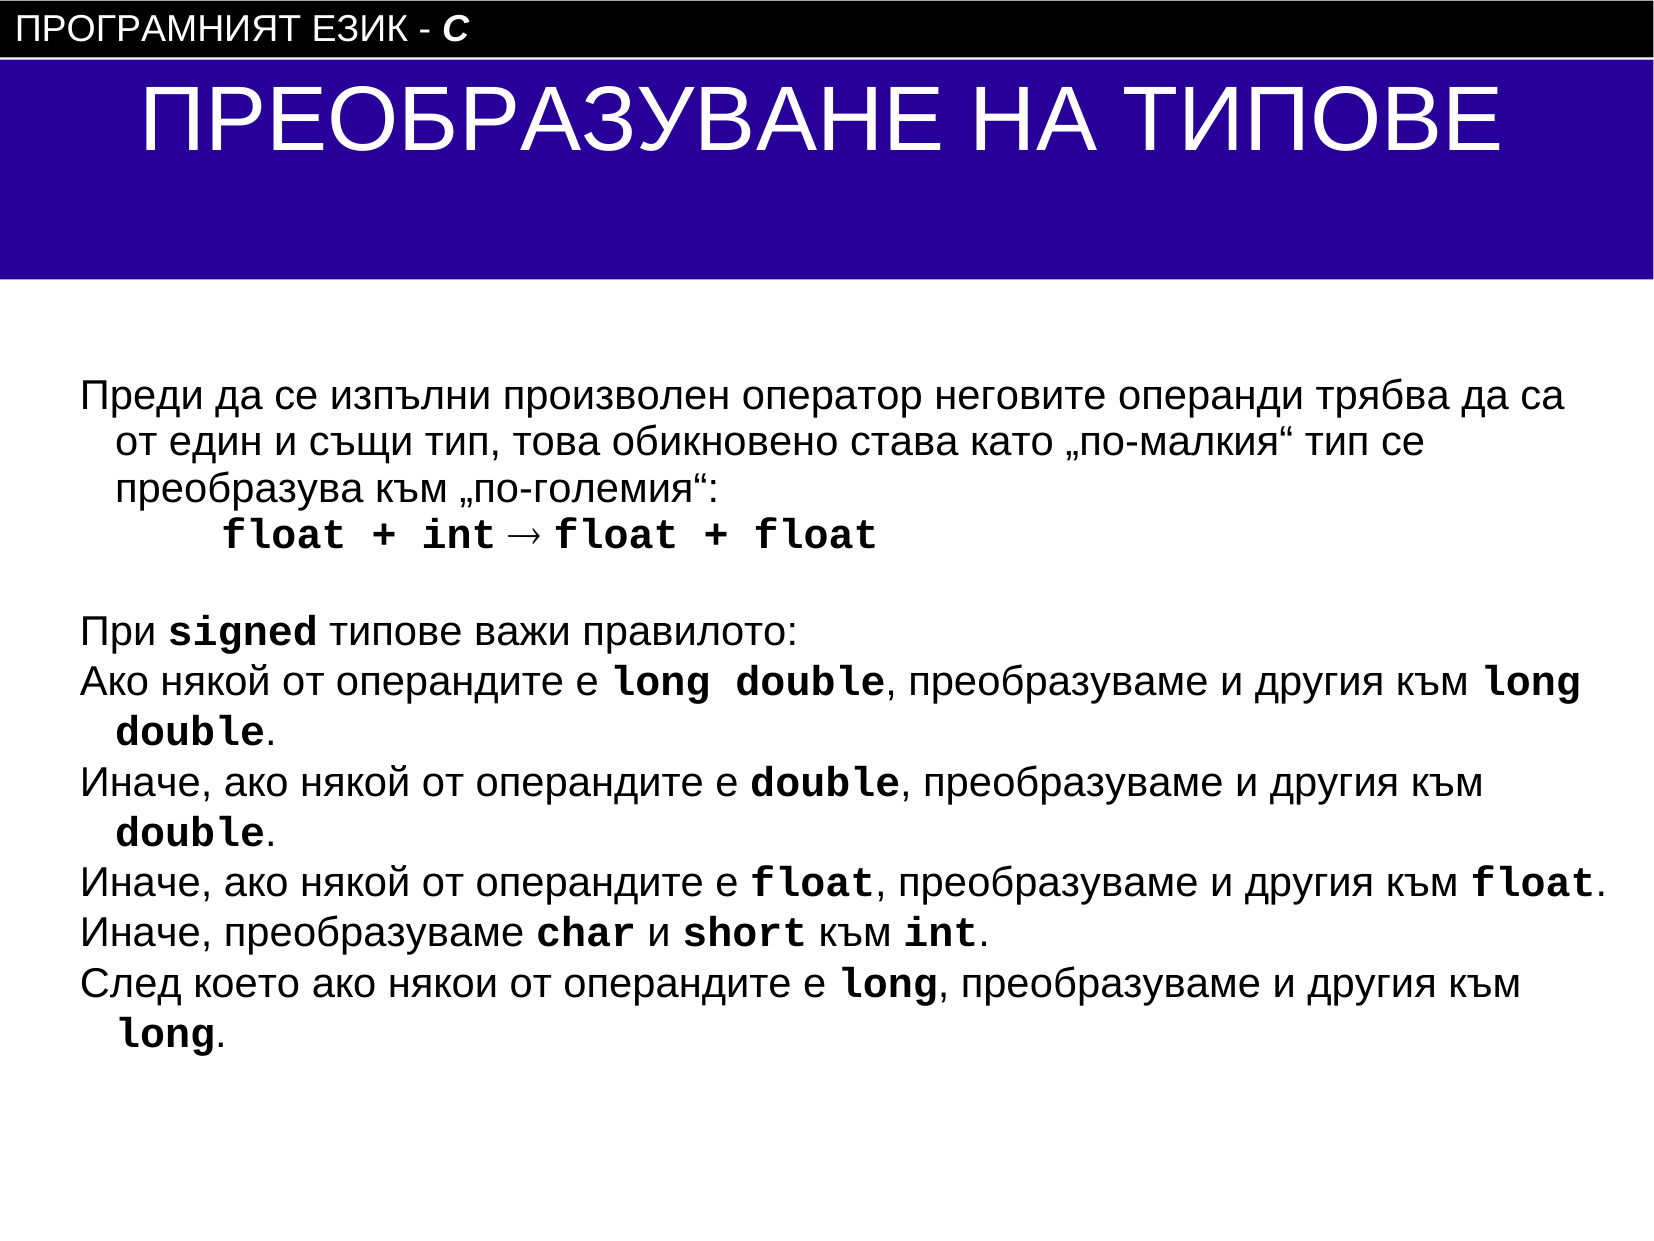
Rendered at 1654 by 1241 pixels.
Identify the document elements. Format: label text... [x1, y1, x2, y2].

text_box ПРОГРАМНИЯT ЕЗИК - С [0, 0, 1654, 58]
text_box Преди да се изпълни произволен оператор неговите операнди трябва да са от един и същи тип, това обикновено става като „по-малкия“ тип се преобразува към „по-големия“: float + int  float + float При signed типове важи правилото: Ако някой от операндите е long double, преобразуваме и другия към long double. Иначе, ако някой от операндите е double, преобразуваме и другия към double. Иначе, ако някой от операндите е float, преобразуваме и другия към float. Иначе, преобразуваме char и short към int. След което ако някои от операндите е long, преобразуваме и другия към long. [29, 364, 1625, 1122]
text_box ПРЕОБРАЗУВАНЕ НА ТИПОВЕ [0, 59, 1654, 280]
